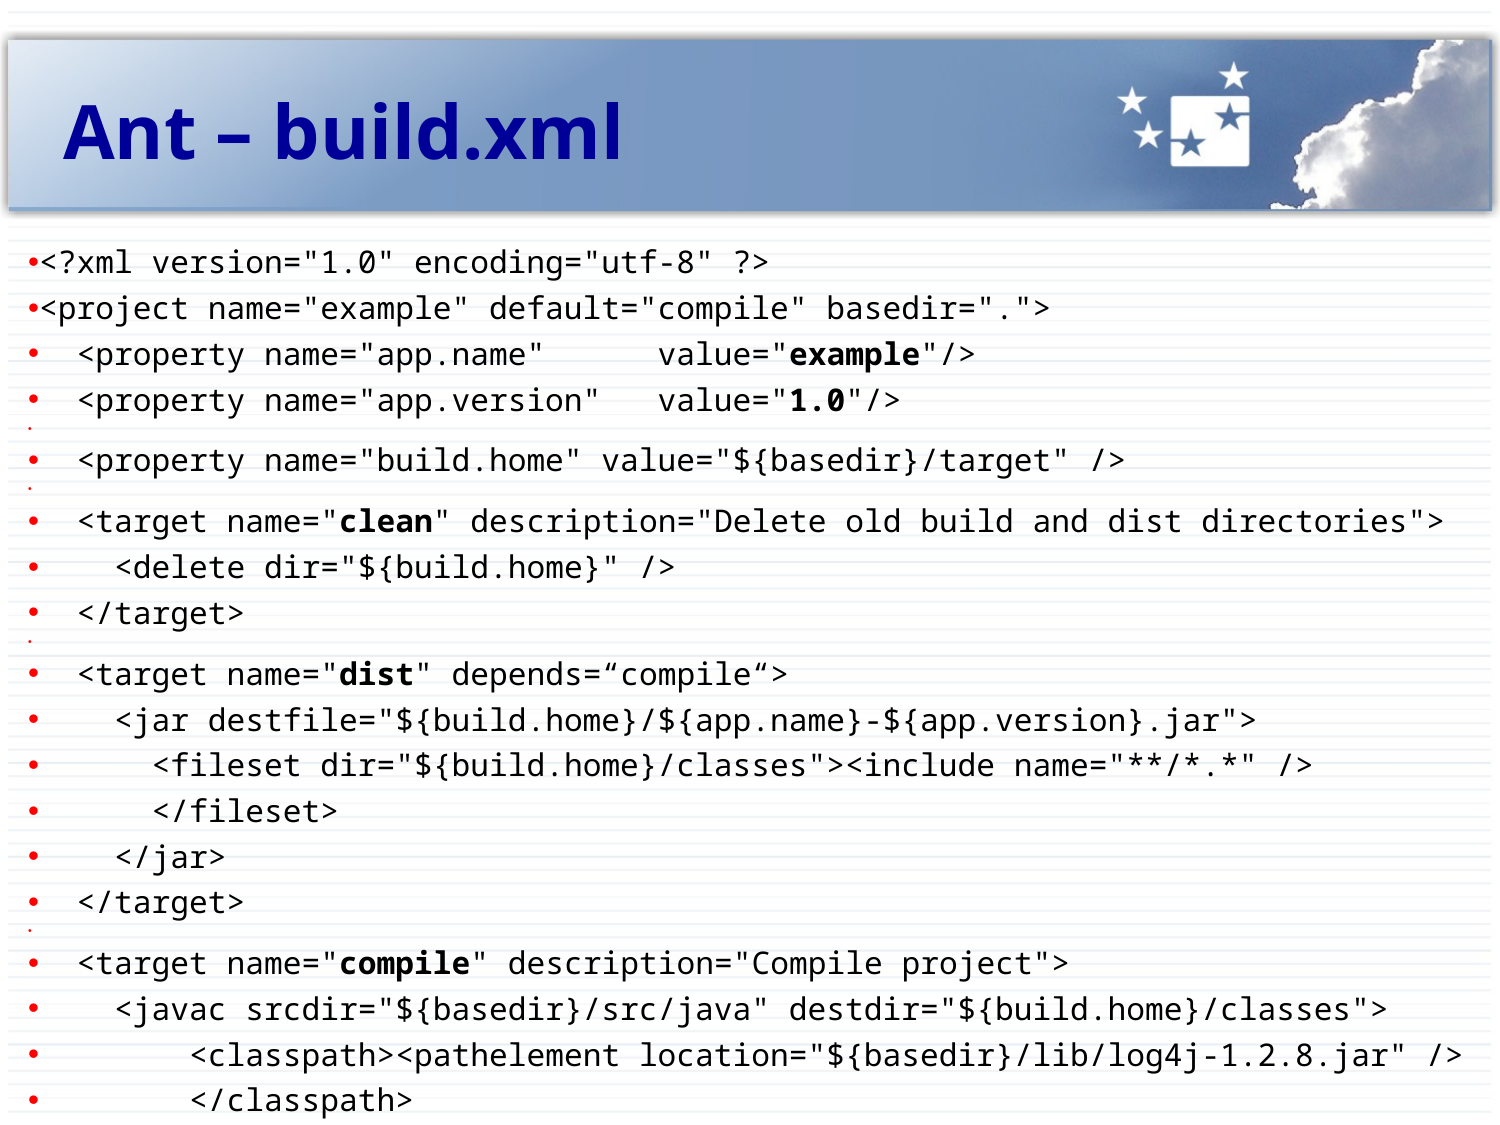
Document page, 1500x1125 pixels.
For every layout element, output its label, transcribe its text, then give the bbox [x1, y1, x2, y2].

title Ant – build.xml [63, 26, 1414, 229]
picture [0, 0, 1500, 1125]
list <?xml version="1.0" encoding="utf-8" ?> <project name="example" default="compile" basedir="."> <property name="app.name" value="example"/> <property name="app.version" value="1.0"/> <property name="build.home" value="${basedir}/target" /> <target name="clean" description="Delete old build and dist directories"> <delete dir="${build.home}" /> </target> <target name="dist" depends=“compile“> <jar destfile="${build.home}/${app.name}-${app.version}.jar"> <fileset dir="${build.home}/classes"><include name="**/*.*" /> </fileset> </jar> </target> <target name="compile" description="Compile project"> <javac srcdir="${basedir}/src/java" destdir="${build.home}/classes"> <classpath><pathelement location="${basedir}/lib/log4j-1.2.8.jar" /> </classpath> </javac> </target> </project> [28, 237, 1480, 1113]
